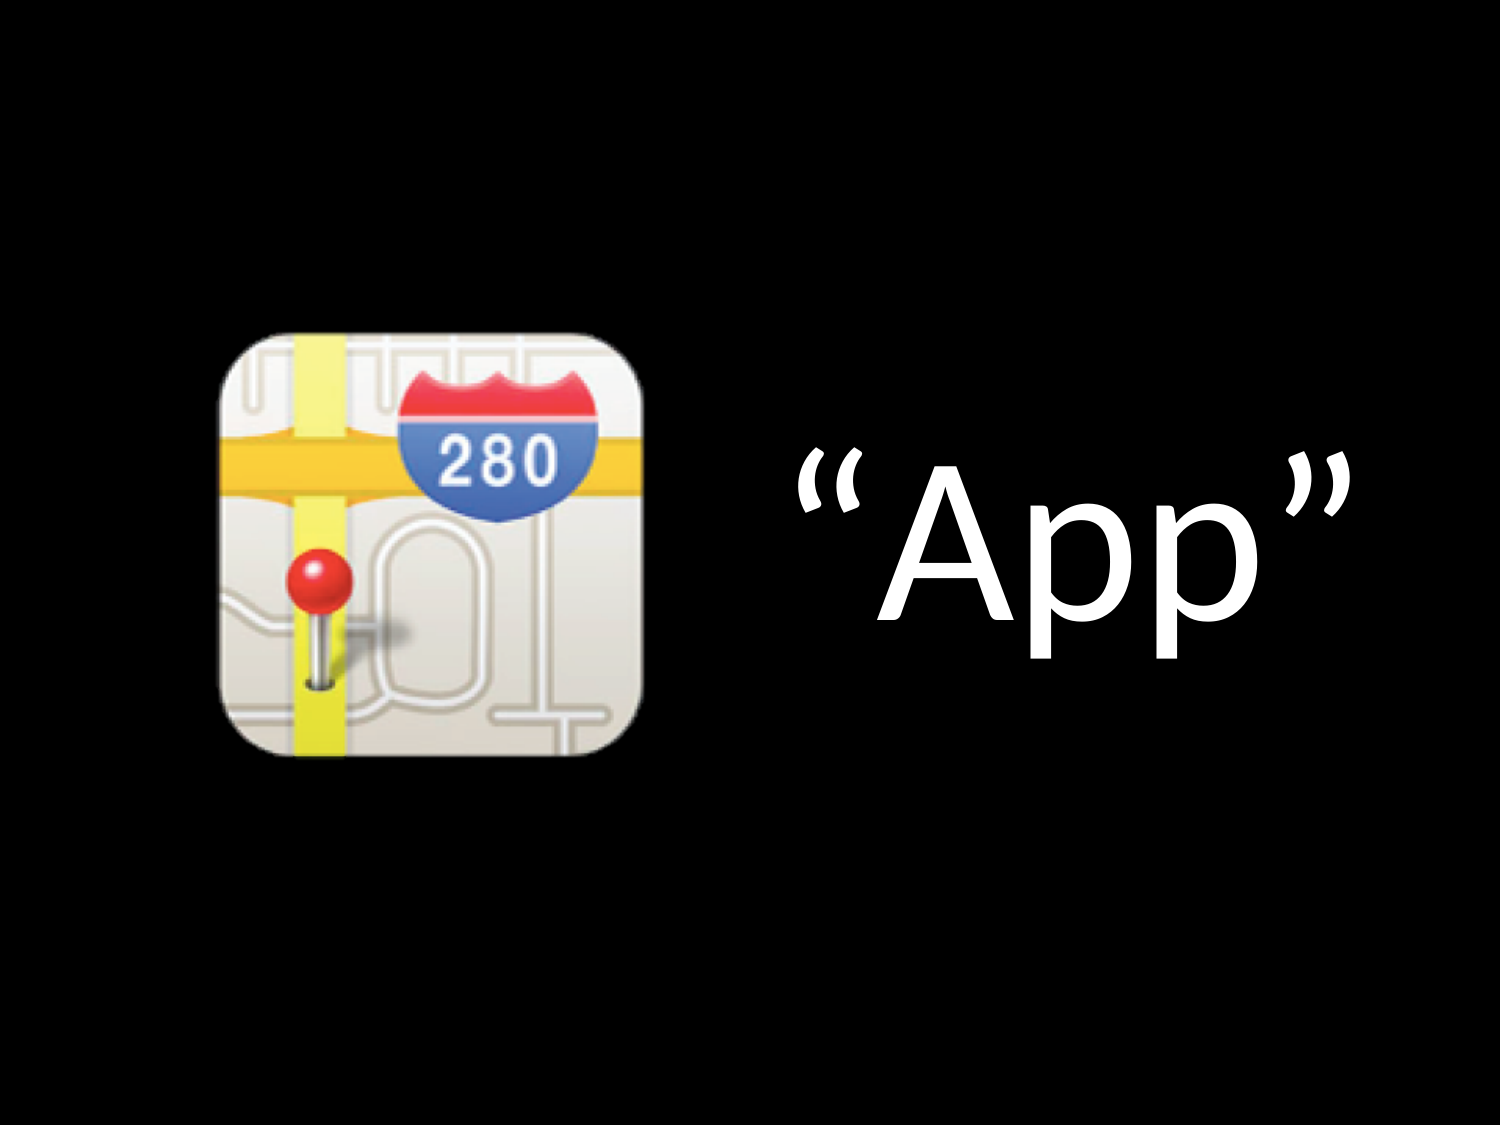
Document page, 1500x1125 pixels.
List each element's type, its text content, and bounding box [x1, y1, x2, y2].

text_box “App” [761, 373, 1400, 677]
picture [135, 302, 730, 791]
